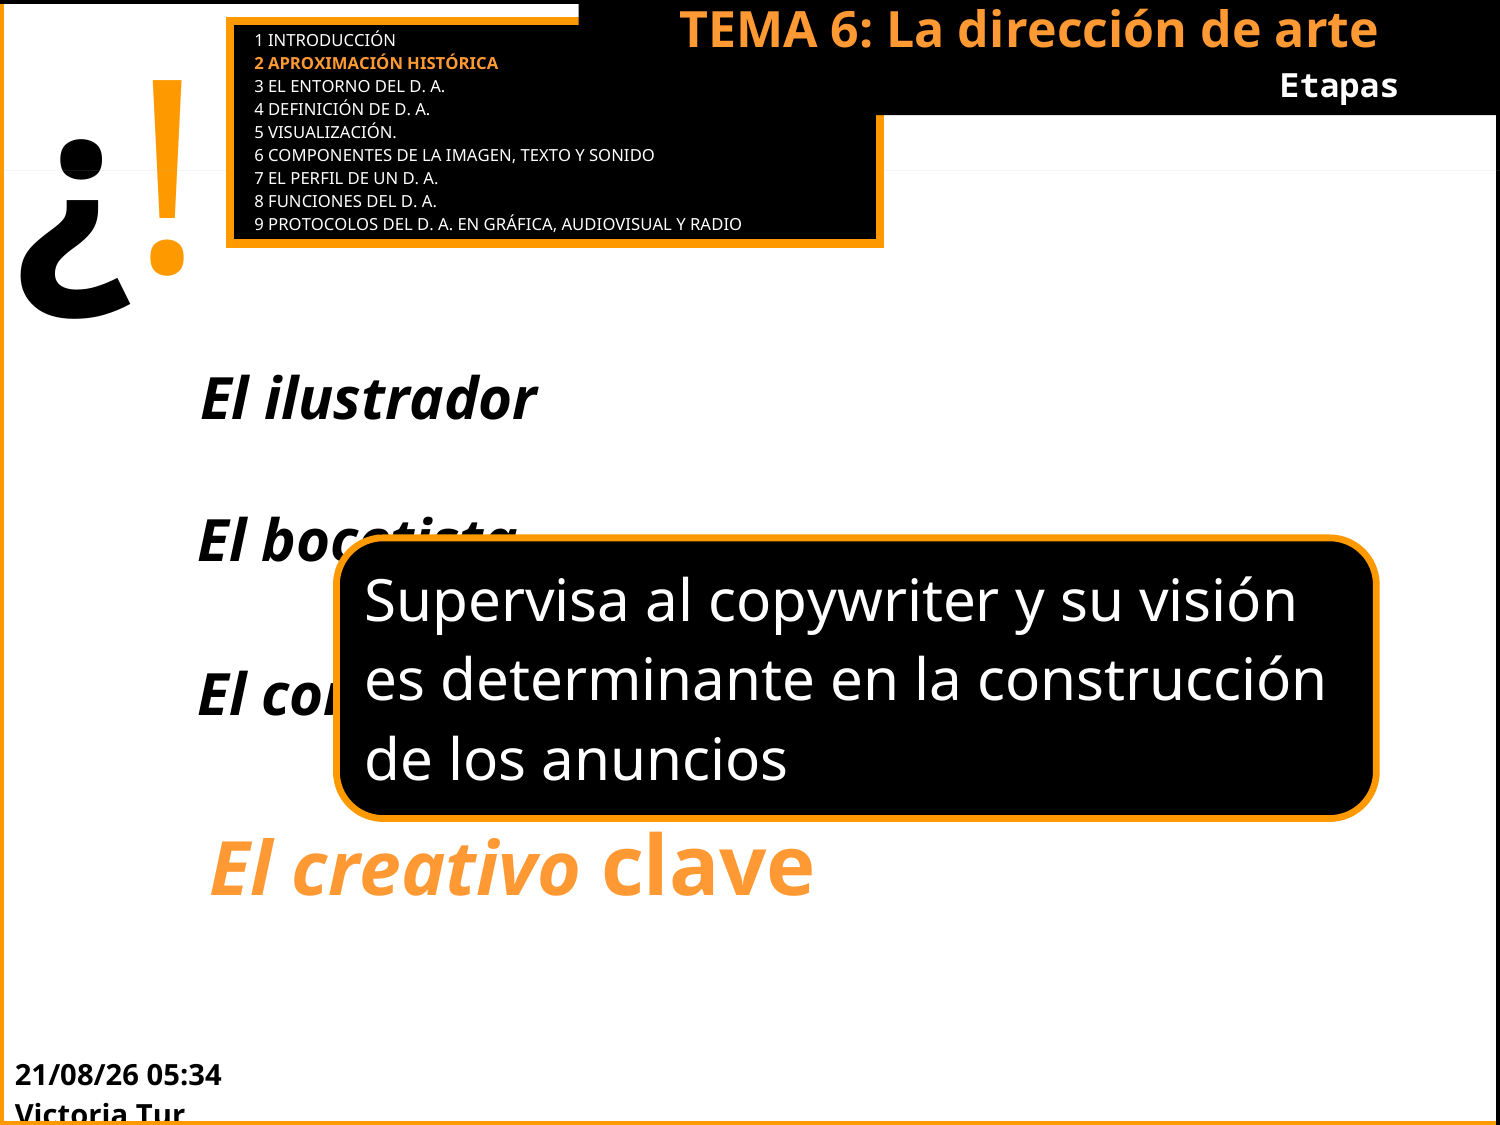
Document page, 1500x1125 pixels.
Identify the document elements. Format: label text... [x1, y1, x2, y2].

text_box El creativo clave [194, 798, 951, 906]
text_box 1 INTRODUCCIÓN 2 APROXIMACIÓN HISTÓRICA 3 EL ENTORNO DEL D. A. 4 DEFINICIÓN DE D. A. 5 VISUALIZACIÓN. 6 COMPONENTES DE LA IMAGEN, TEXTO Y SONIDO 7 EL PERFIL DE UN D. A. 8 FUNCIONES DEL D. A. 9 PROTOCOLOS DEL D. A. EN GRÁFICA, AUDIOVISUAL Y RADIO [230, 20, 880, 244]
text_box El conceptualizador [183, 645, 336, 752]
text_box TEMA 6: La dirección de arte Etapas [578, 0, 1500, 116]
text_box Supervisa al copywriter y su visión es determinante en la construcción de los anuncios [336, 537, 1377, 819]
text_box El ilustrador [185, 349, 1199, 457]
list El bocetista [183, 491, 606, 599]
